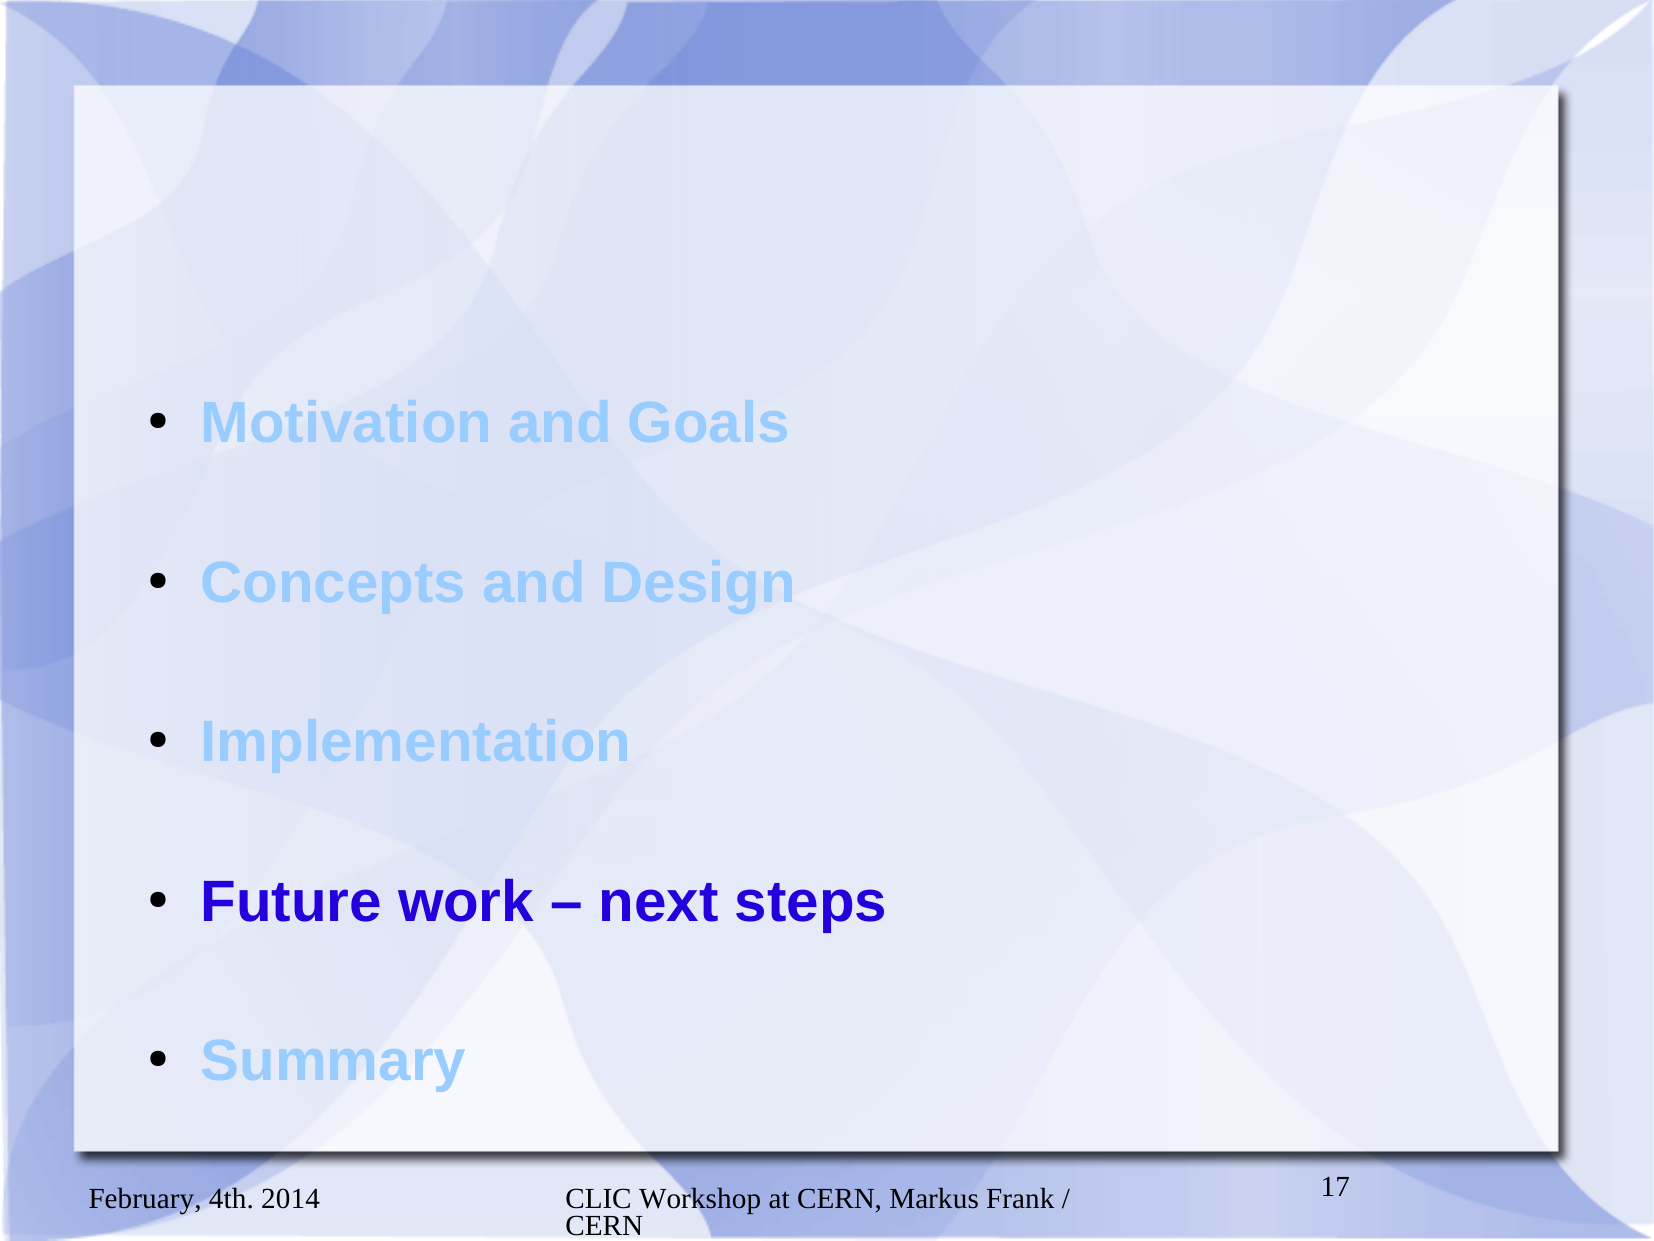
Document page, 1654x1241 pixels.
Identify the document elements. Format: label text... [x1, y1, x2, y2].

list Motivation and Goals Concepts and Design Implementation Future work – next steps Summary [129, 324, 1489, 1045]
picture [0, 0, 1654, 1241]
